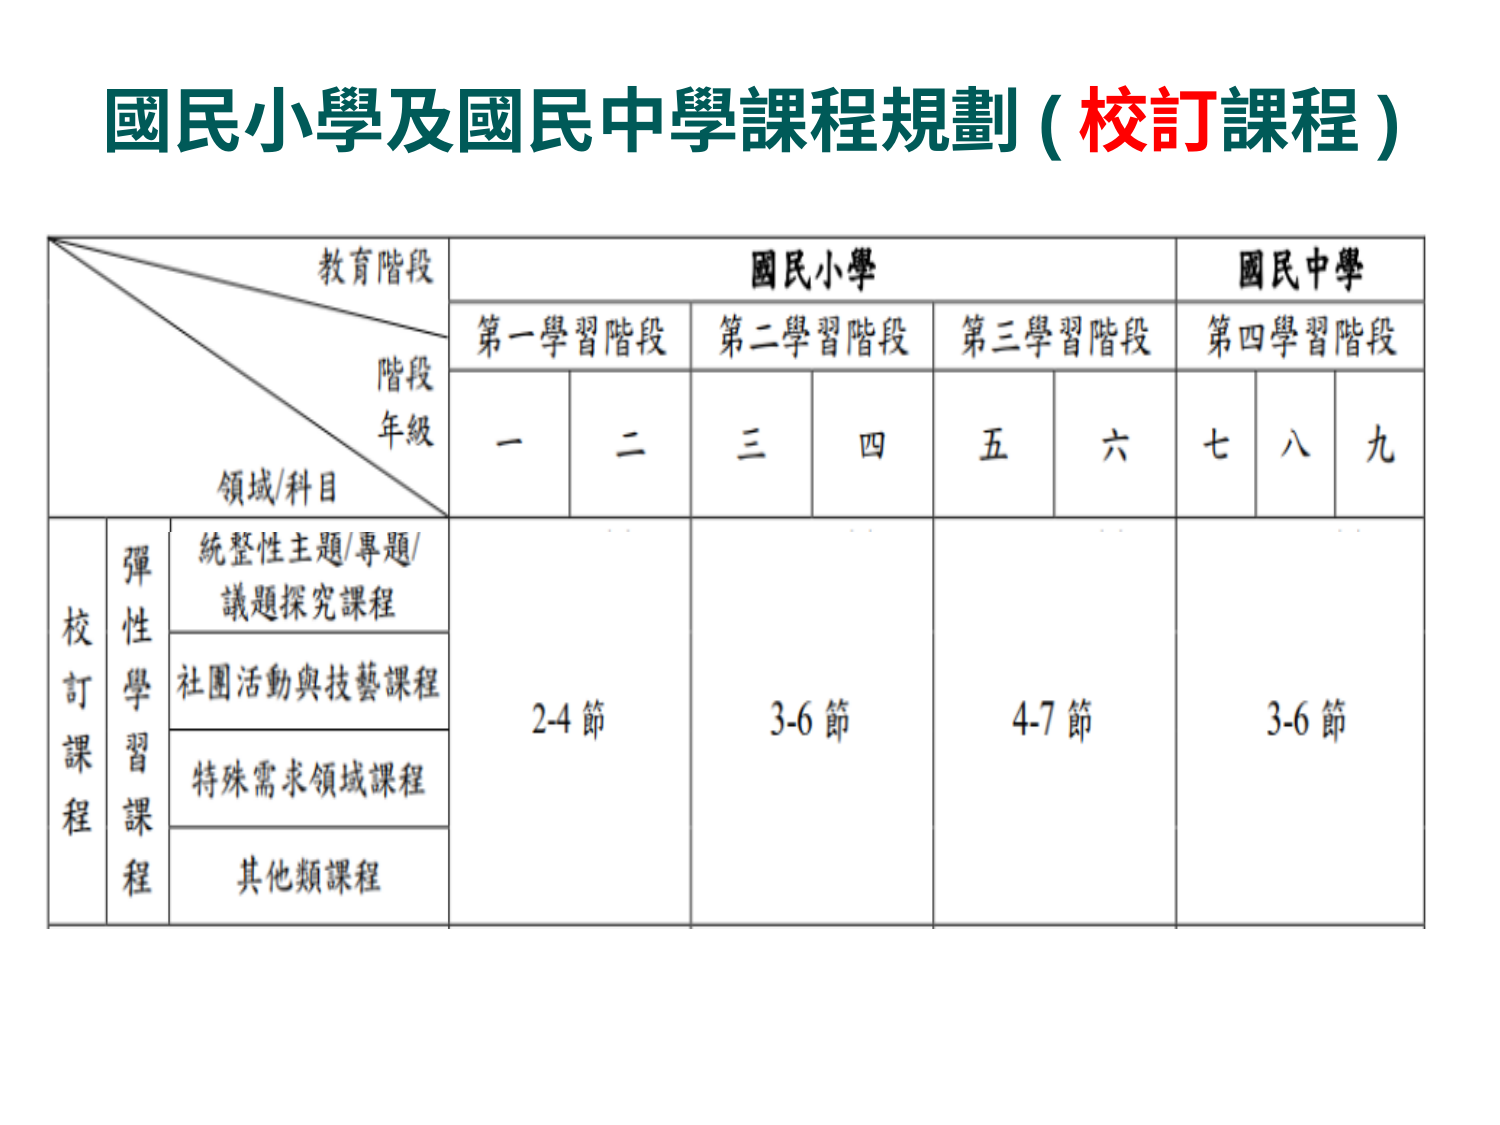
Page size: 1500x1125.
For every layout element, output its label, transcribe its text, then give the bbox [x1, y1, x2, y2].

picture [41, 231, 1427, 929]
title 國民小學及國民中學課程規劃(校訂課程) [76, 66, 1427, 171]
